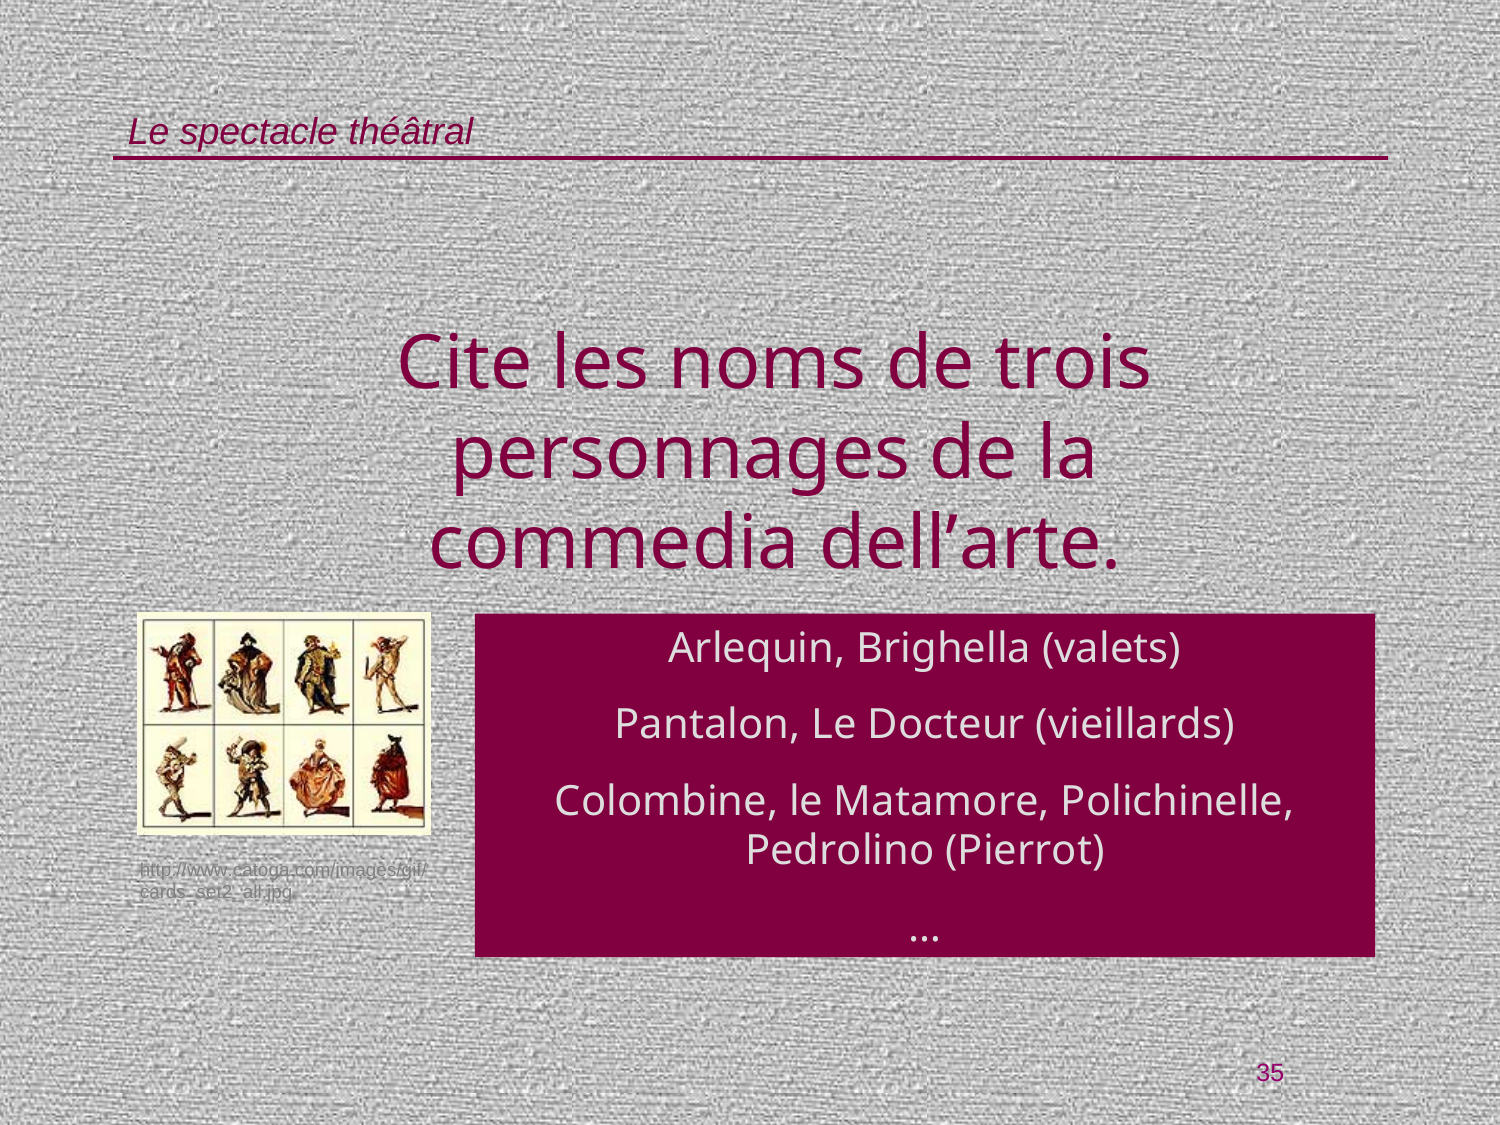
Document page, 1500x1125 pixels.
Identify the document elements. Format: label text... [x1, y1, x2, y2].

text_box Cite les noms de trois personnages de la commedia dell’arte. [324, 305, 1226, 592]
picture [0, 0, 1500, 1125]
text_box Arlequin, Brighella (valets) Pantalon, Le Docteur (vieillards) Colombine, le Matamore, Polichinelle, Pedrolino (Pierrot) … [474, 613, 1376, 958]
text_box http://www.catoga.com/images/gif/cards_set2_all.jpg [124, 849, 463, 911]
